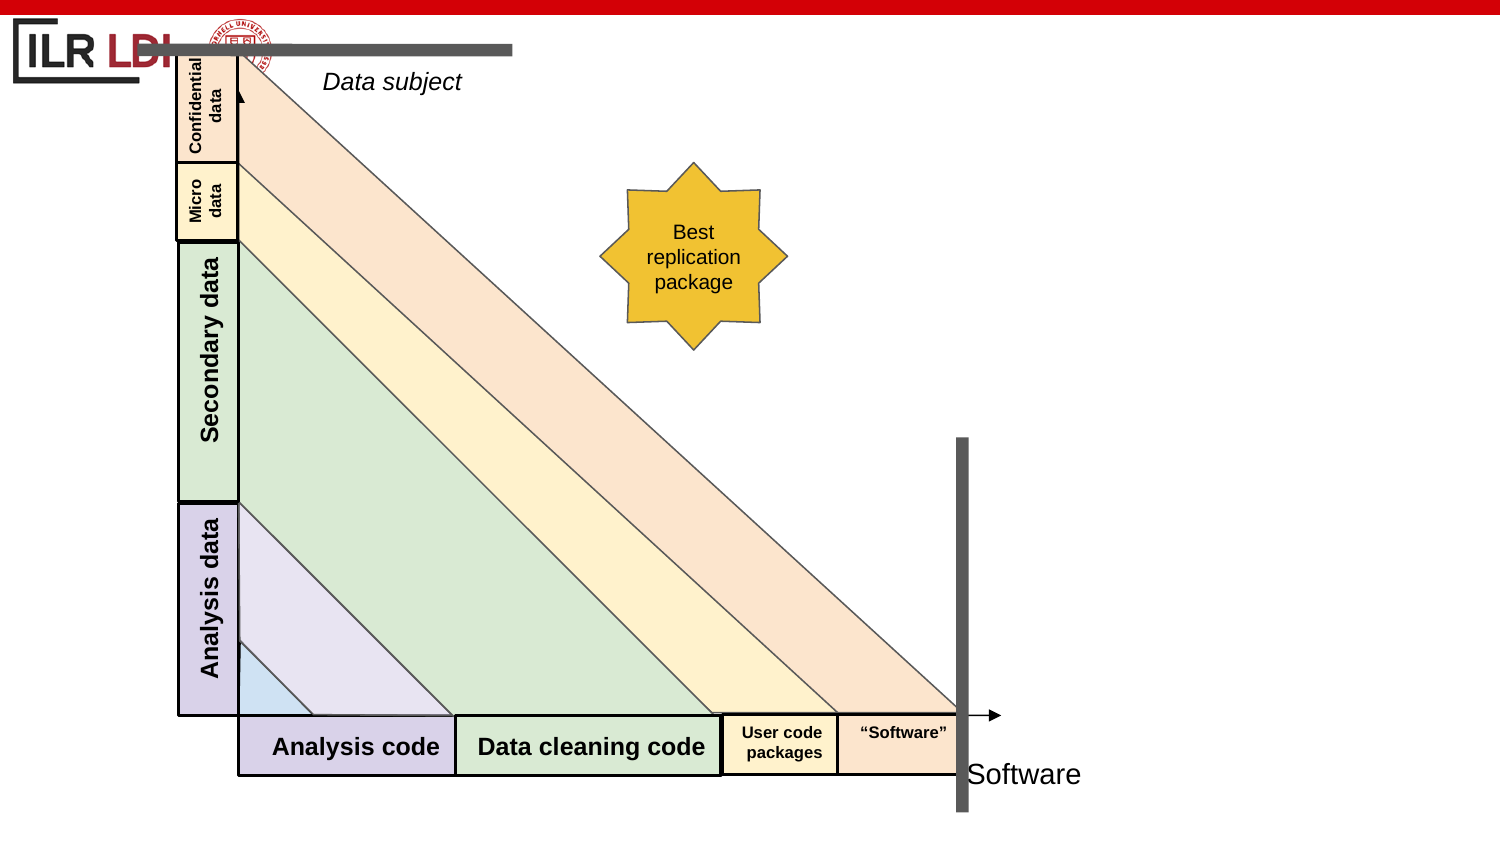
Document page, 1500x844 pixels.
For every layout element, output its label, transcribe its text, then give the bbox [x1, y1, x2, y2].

text_box Software [969, 740, 1500, 806]
picture [247, 57, 301, 102]
text_box Secondary data [178, 242, 239, 502]
text_box [238, 57, 956, 717]
picture [0, 15, 301, 102]
text_box Analysis data [178, 503, 239, 716]
text_box Data cleaning code [455, 715, 722, 776]
text_box Confidential data [176, 57, 238, 163]
text_box User code packages [722, 714, 837, 775]
text_box Data subject [307, 50, 613, 111]
text_box Best replication package [600, 162, 788, 351]
text_box Micro data [176, 163, 238, 241]
text_box “Software” [837, 714, 956, 775]
text_box Analysis code [238, 715, 455, 776]
